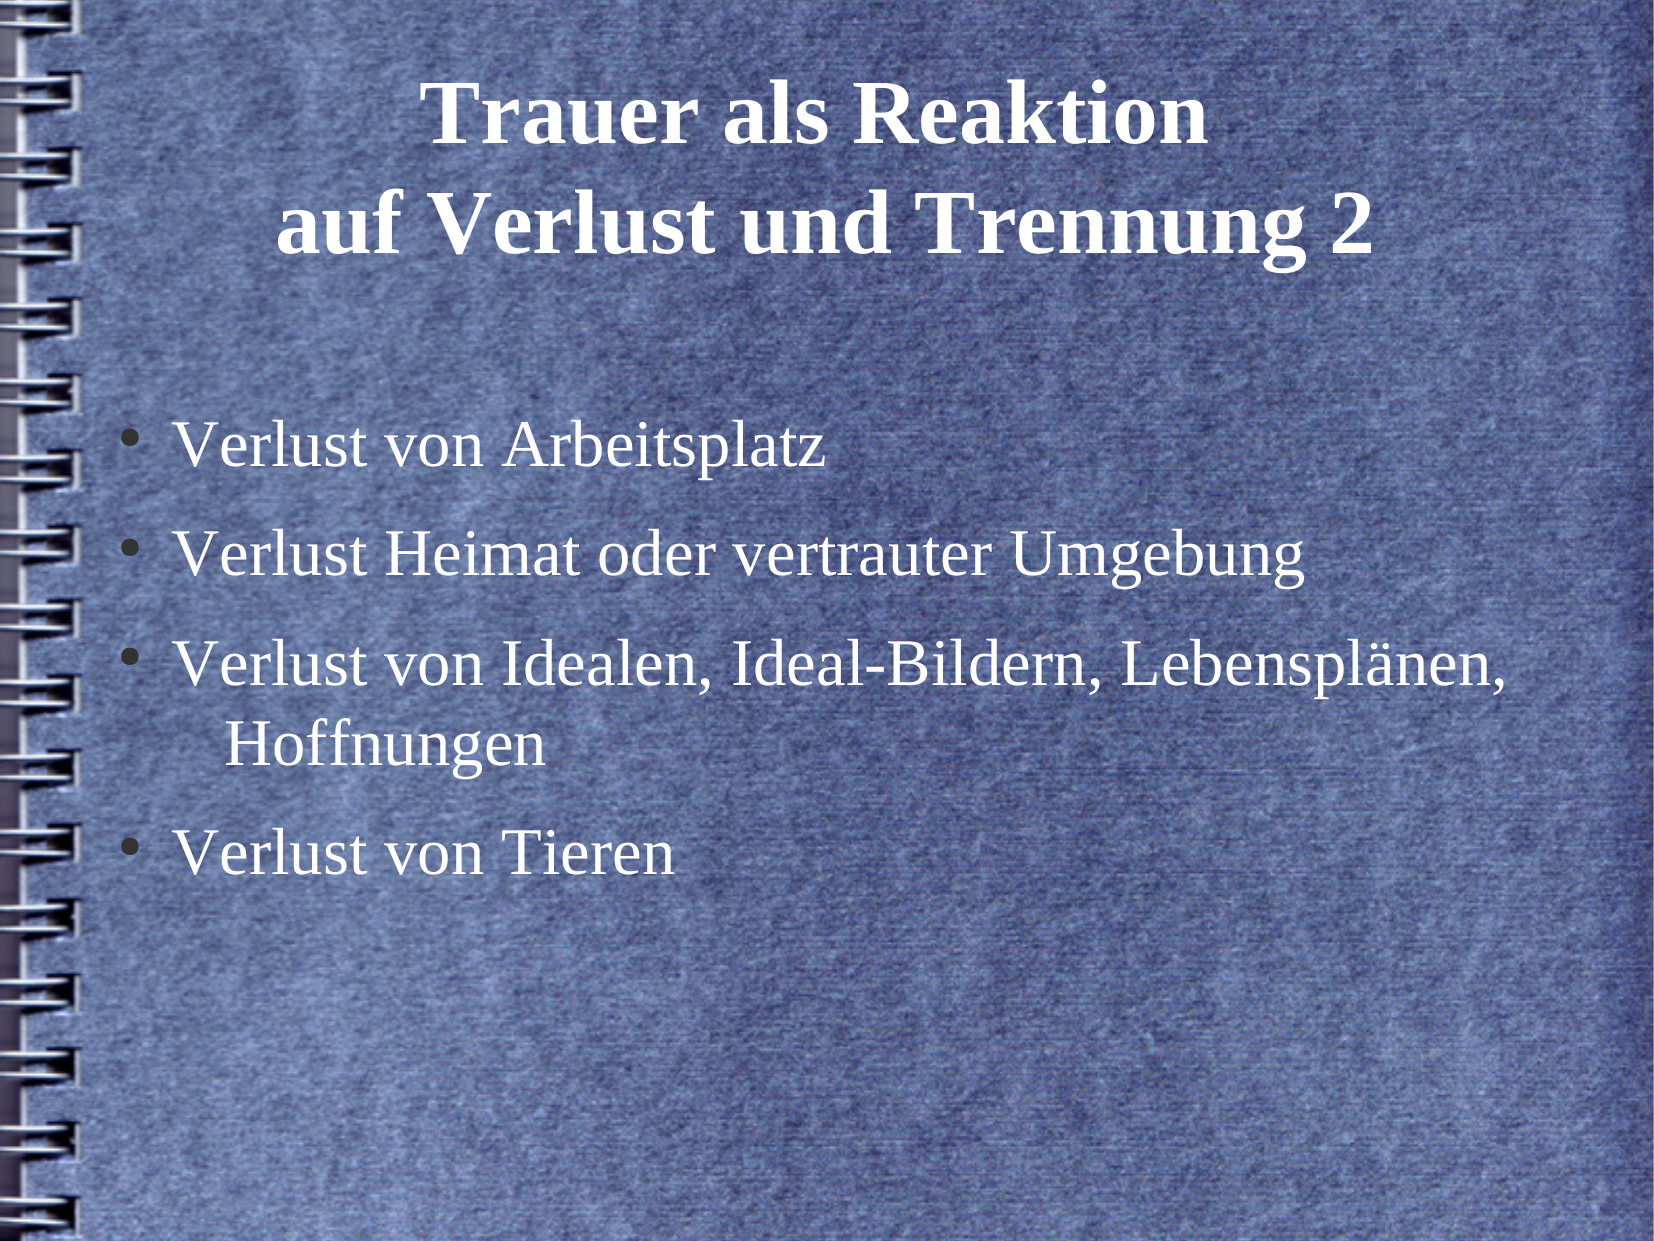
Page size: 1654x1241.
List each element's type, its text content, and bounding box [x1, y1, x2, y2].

picture [0, 0, 1654, 1241]
title Trauer als Reaktion auf Verlust und Trennung 2 [82, 51, 1571, 255]
list Verlust von Arbeitsplatz Verlust Heimat oder vertrauter Umgebung Verlust von Idealen, Ideal-Bildern, Lebensplänen, Hoffnungen Verlust von Tieren [82, 290, 1571, 1094]
